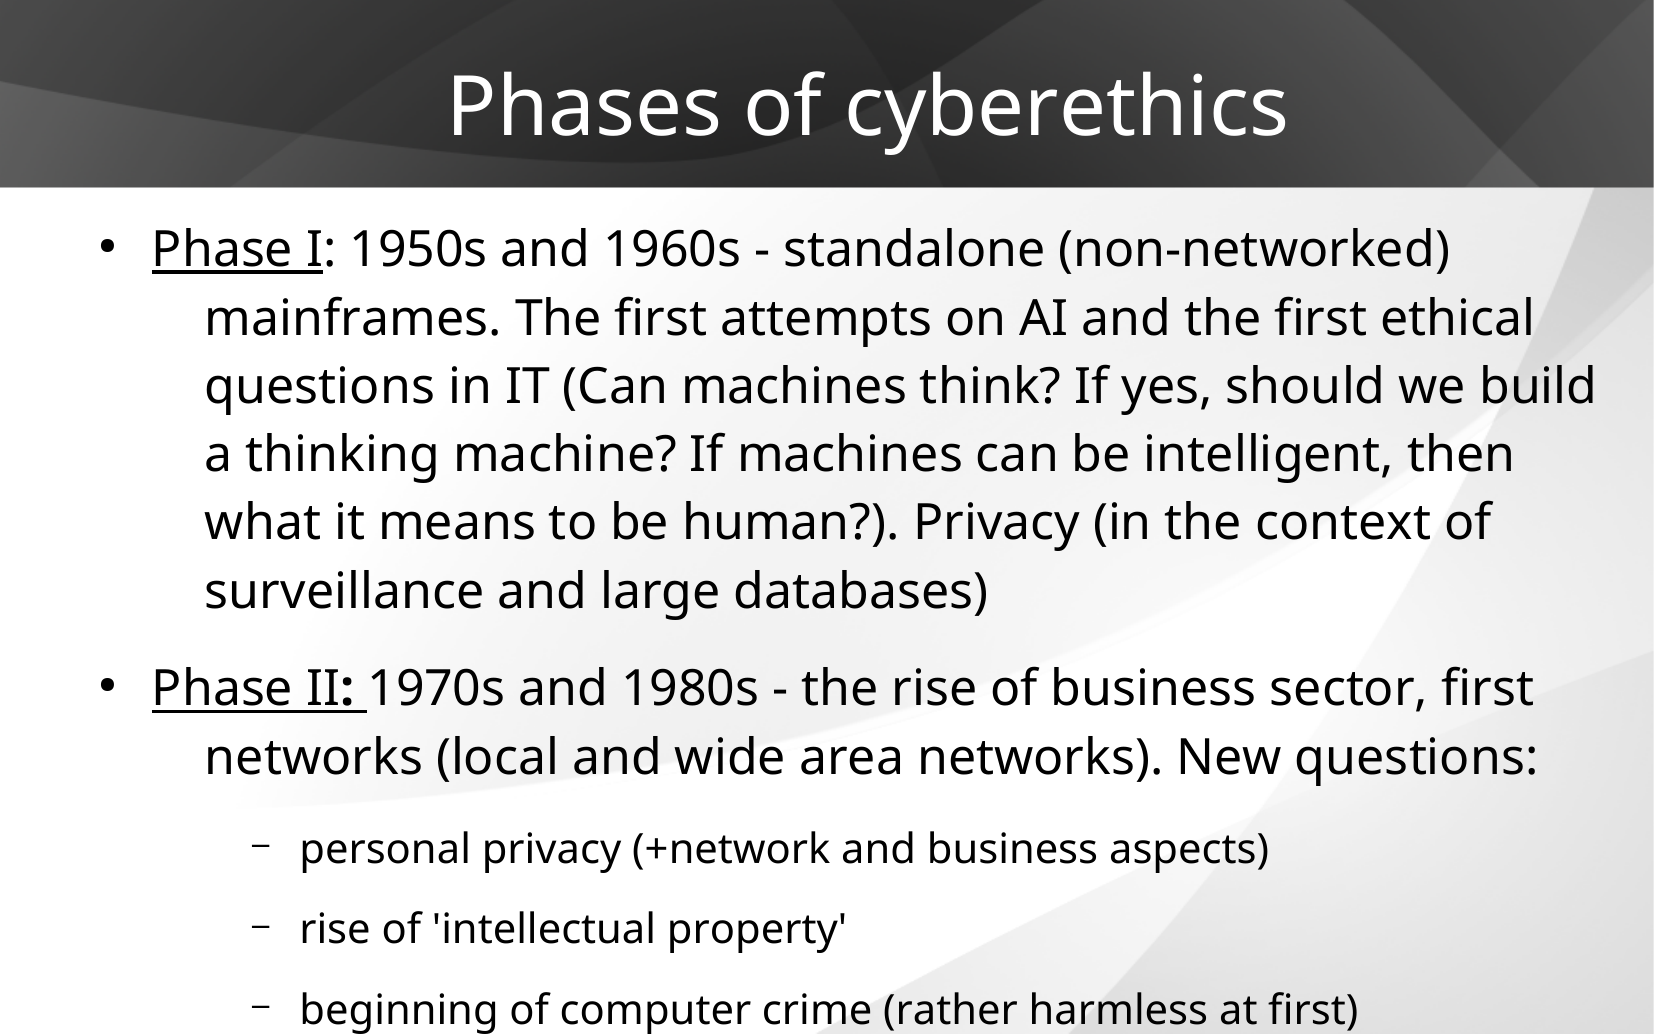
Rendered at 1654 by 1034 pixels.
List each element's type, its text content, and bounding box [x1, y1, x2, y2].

picture [0, 0, 1654, 1034]
picture [918, 1013, 928, 1021]
picture [489, 1013, 648, 1034]
picture [364, 1013, 492, 1034]
picture [354, 1013, 366, 1021]
picture [1060, 1013, 1070, 1021]
picture [479, 1013, 491, 1021]
picture [676, 1013, 688, 1021]
picture [651, 1013, 664, 1021]
picture [515, 1013, 528, 1021]
title Phases of cyberethics [124, 0, 1613, 208]
picture [306, 1013, 319, 1021]
picture [1225, 1013, 1235, 1021]
picture [585, 1013, 598, 1021]
list Phase I: 1950s and 1960s - standalone (non-networked) mainframes. The first attempts on AI and the first ethical questions in IT (Can machines think? If yes, should we build a thinking machine? If machines can be intelligent, then what it means to be human?). Privacy (in the context of surveillance and large databases) Phase II: 1970s and 1980s - the rise of business sector, first networks (local and wide area networks). New questions: personal privacy (+network and business aspects) rise of 'intellectual property' beginning of computer crime (rather harmless at first) [63, 213, 1601, 1013]
